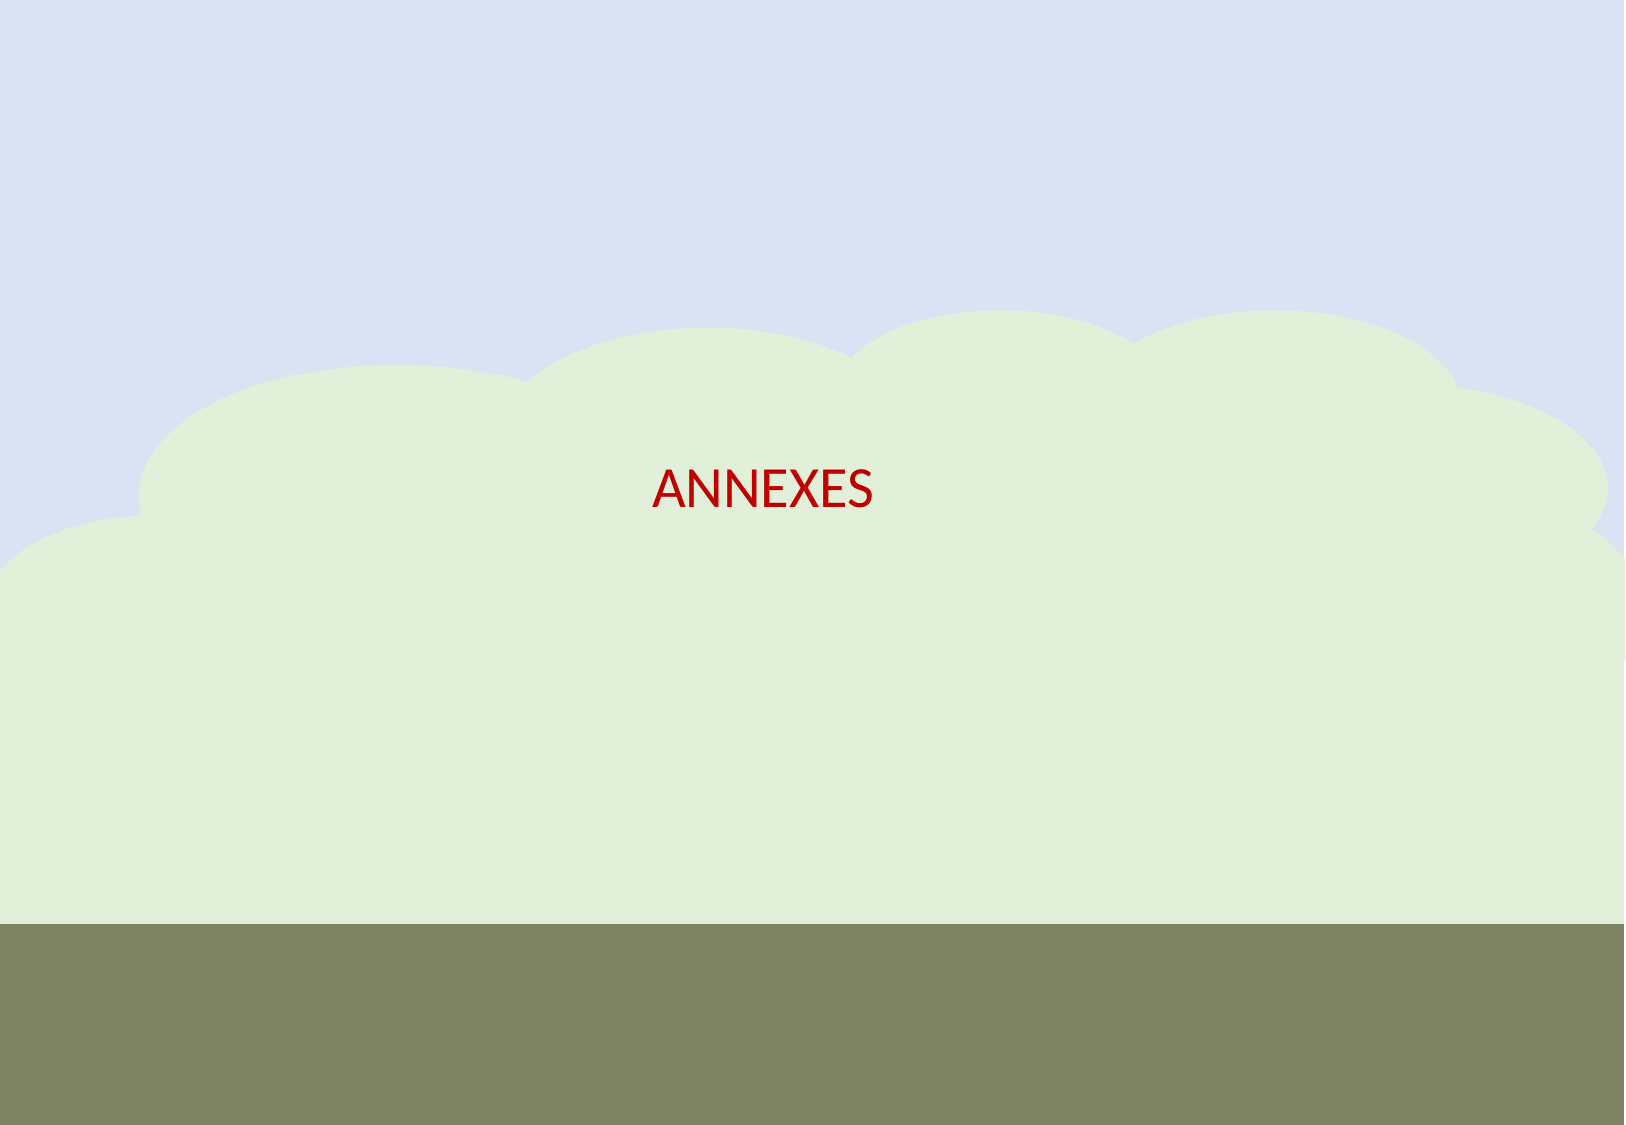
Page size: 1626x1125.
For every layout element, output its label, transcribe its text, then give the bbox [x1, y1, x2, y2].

picture [0, 0, 1625, 1125]
text_box ANNEXES [370, 441, 1156, 528]
